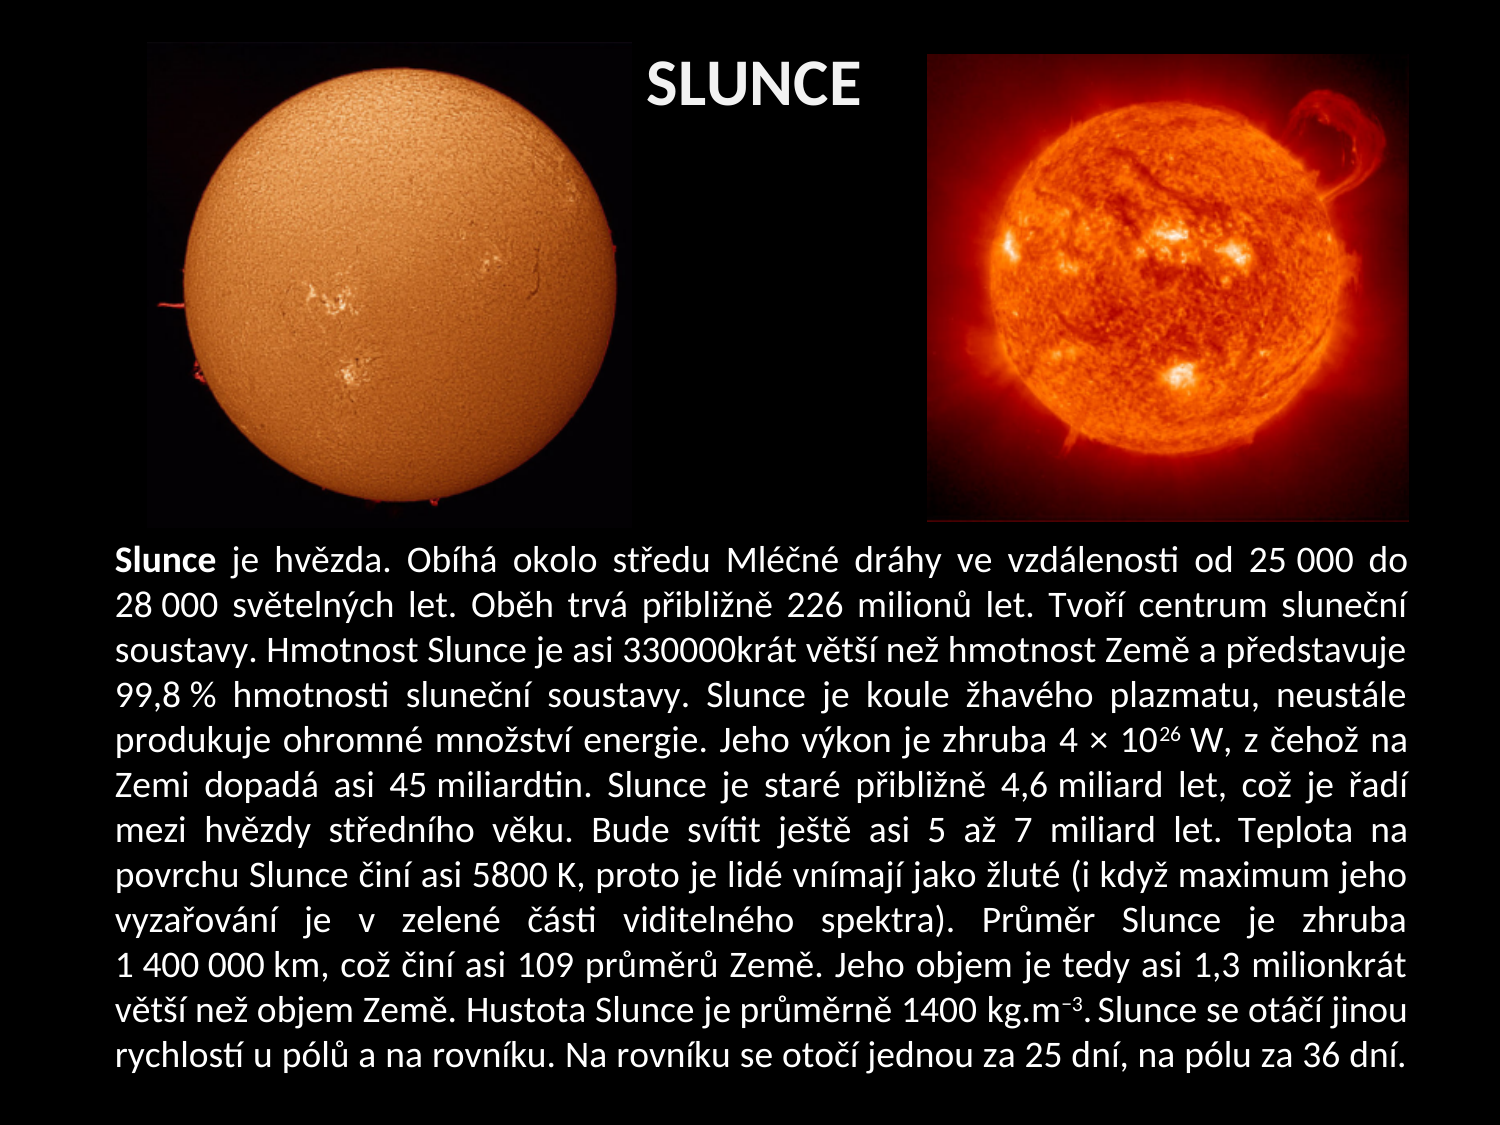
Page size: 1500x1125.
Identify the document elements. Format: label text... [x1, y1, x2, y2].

text_box Slunce je hvězda. Obíhá okolo středu Mléčné dráhy ve vzdálenosti od 25 000 do 28 000 světelných let. Oběh trvá přibližně 226 milionů let. Tvoří centrum sluneční soustavy. Hmotnost Slunce je asi 330000krát větší než hmotnost Země a představuje 99,8 % hmotnosti sluneční soustavy. Slunce je koule žhavého plazmatu, neustále produkuje ohromné množství energie. Jeho výkon je zhruba 4 × 1026 W, z čehož na Zemi dopadá asi 45 miliardtin. Slunce je staré přibližně 4,6 miliard let, což je řadí mezi hvězdy středního věku. Bude svítit ještě asi 5 až 7 miliard let. Teplota na povrchu Slunce činí asi 5800 K, proto je lidé vnímají jako žluté (i když maximum jeho vyzařování je v zelené části viditelného spektra). Průměr Slunce je zhruba 1 400 000 km, což činí asi 109 průměrů Země. Jeho objem je tedy asi 1,3 milionkrát větší než objem Země. Hustota Slunce je průměrně 1400 kg.m−3. Slunce se otáčí jinou rychlostí u pólů a na rovníku. Na rovníku se otočí jednou za 25 dní, na pólu za 36 dní. [100, 527, 1424, 1083]
picture [147, 42, 632, 528]
text_box SLUNCE [632, 30, 877, 127]
picture [927, 54, 1409, 522]
